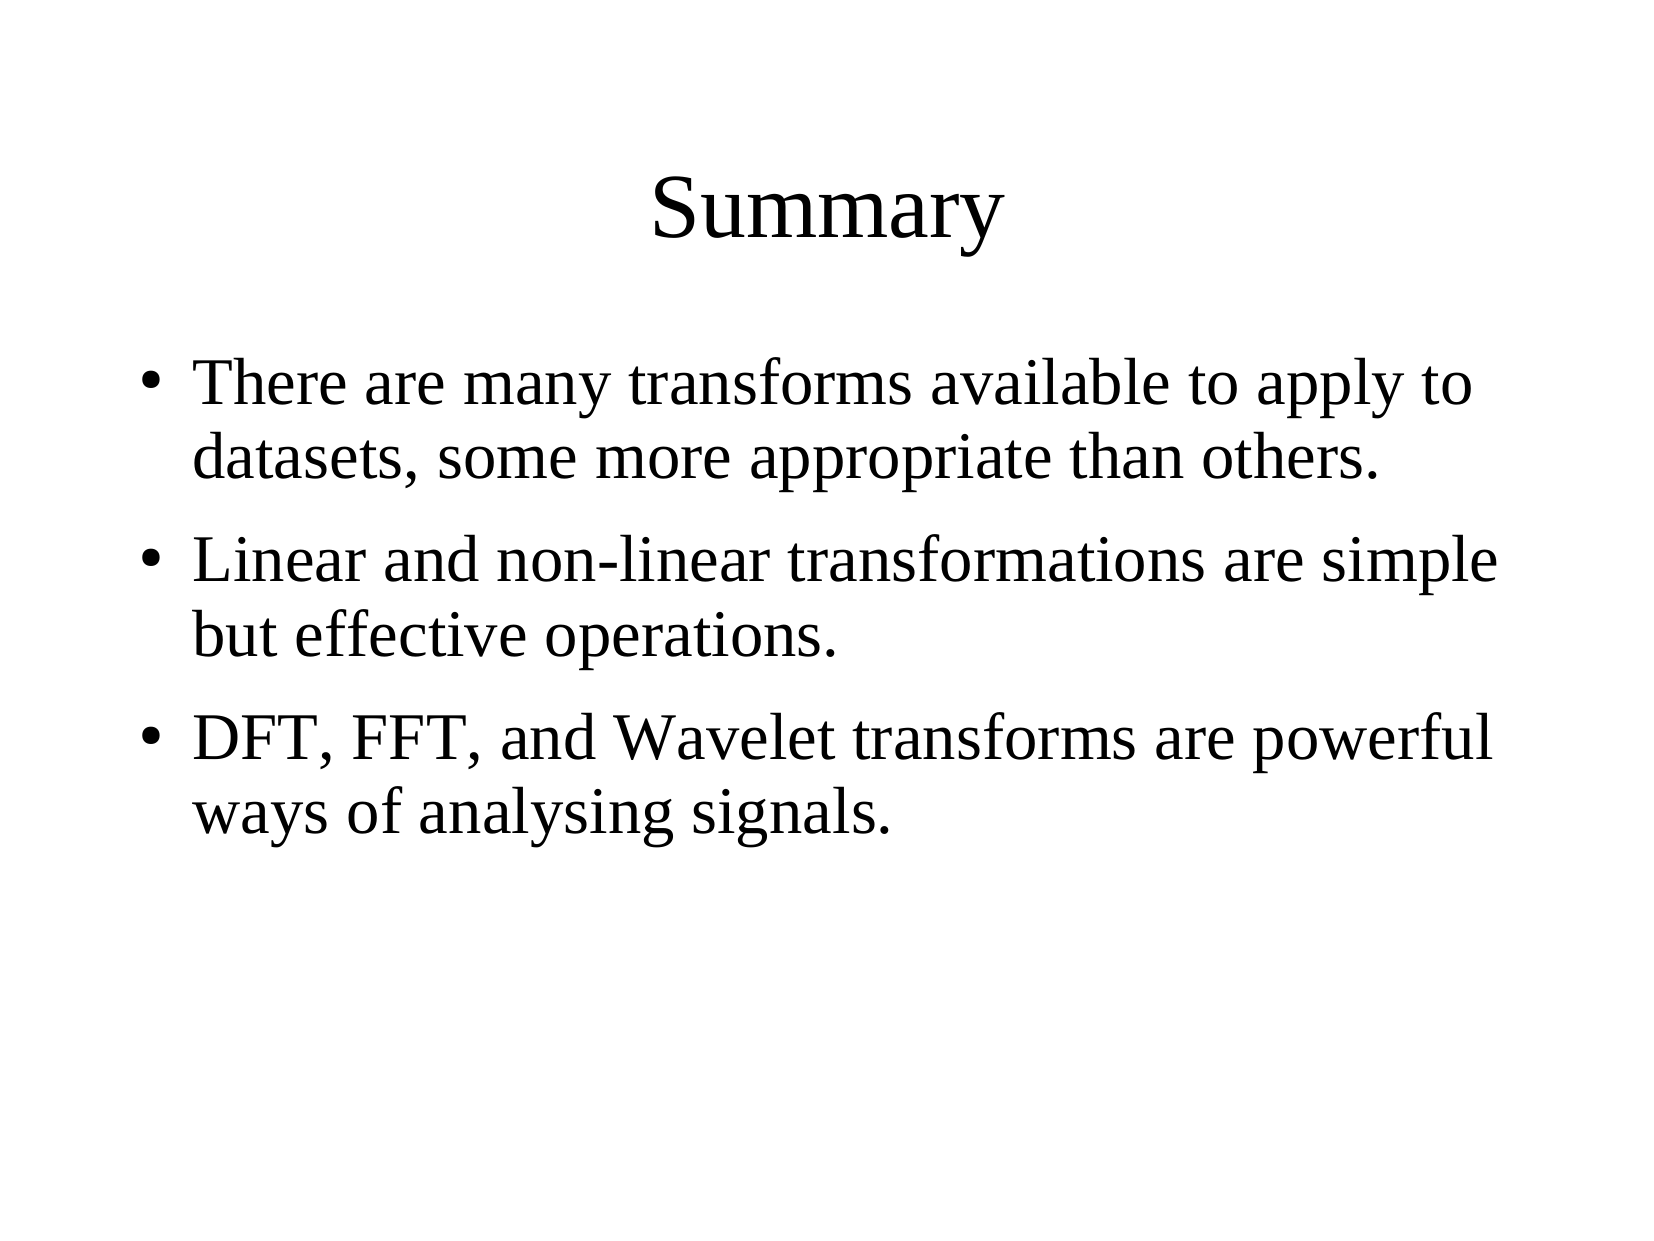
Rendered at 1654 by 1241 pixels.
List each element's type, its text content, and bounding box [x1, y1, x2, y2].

title Summary [121, 102, 1534, 311]
list There are many transforms available to apply to datasets, some more appropriate than others. Linear and non-linear transformations are simple but effective operations. DFT, FFT, and Wavelet transforms are powerful ways of analysing signals. [121, 344, 1534, 1127]
